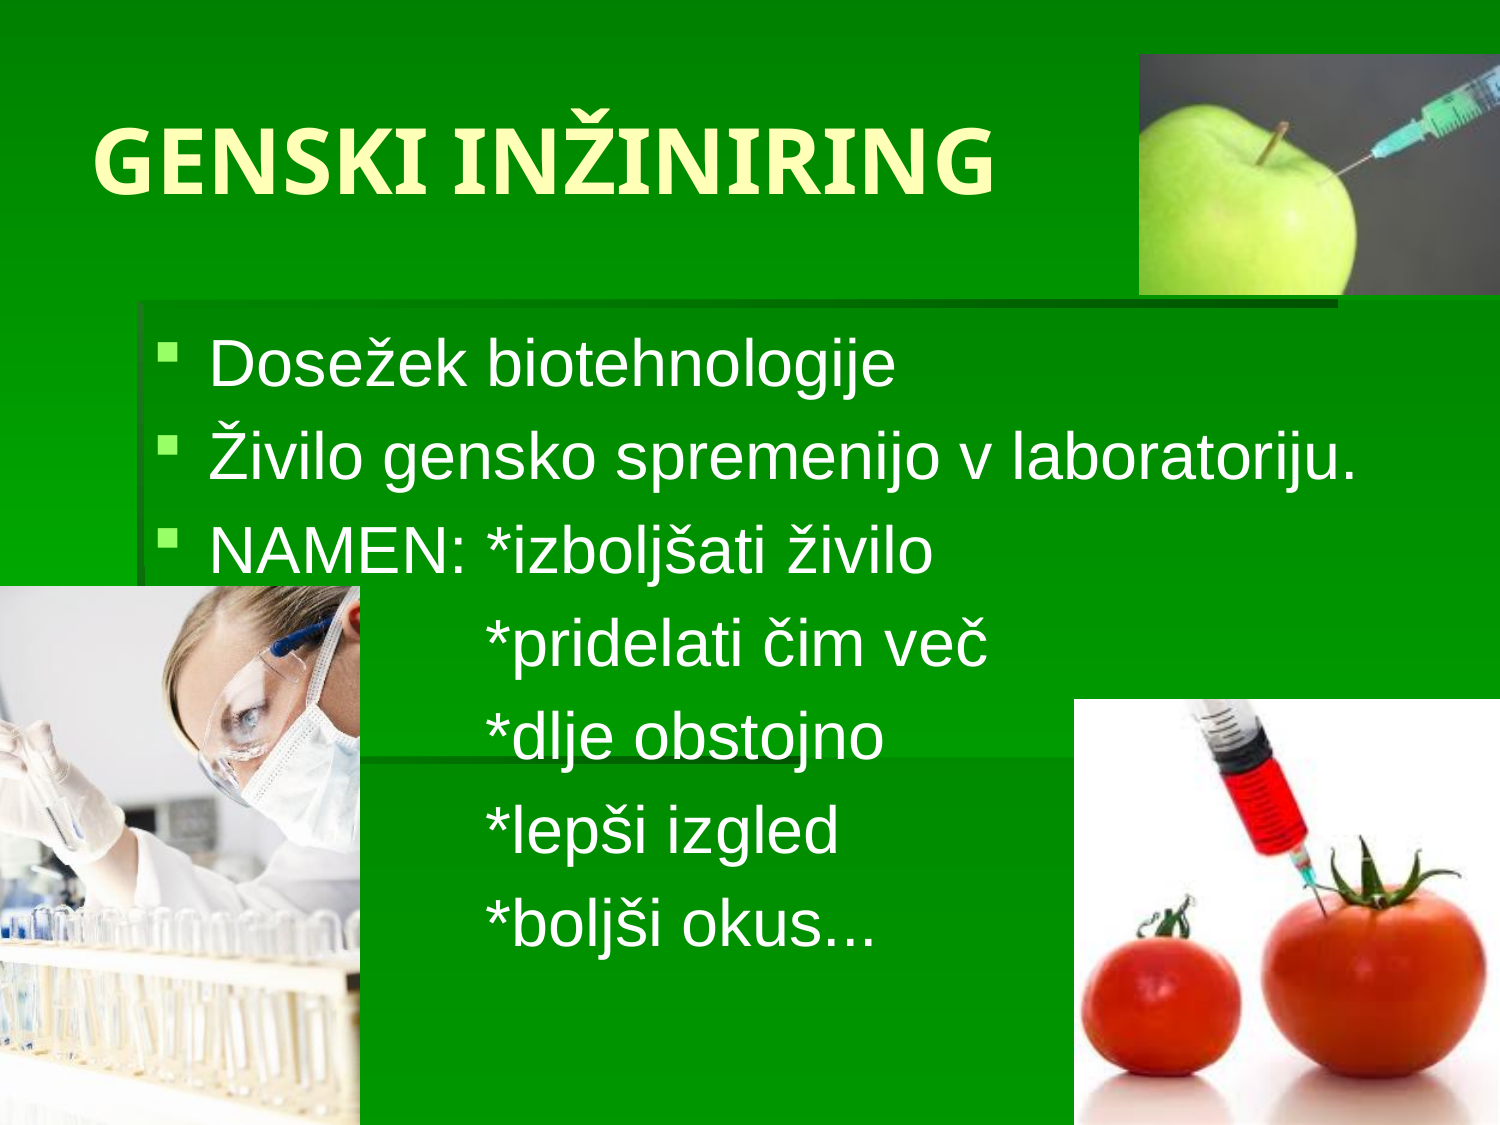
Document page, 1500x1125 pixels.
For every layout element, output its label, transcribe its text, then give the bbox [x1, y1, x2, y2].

picture [1074, 699, 1500, 1125]
picture [1139, 54, 1500, 295]
title GENSKI INŽINIRING [75, 40, 1451, 275]
picture [0, 586, 360, 1125]
list Dosežek biotehnologije Živilo gensko spremenijo v laboratoriju. NAMEN: *izboljšati živilo *pridelati čim več *dlje obstojno *lepši izgled *boljši okus... [137, 312, 1451, 1000]
